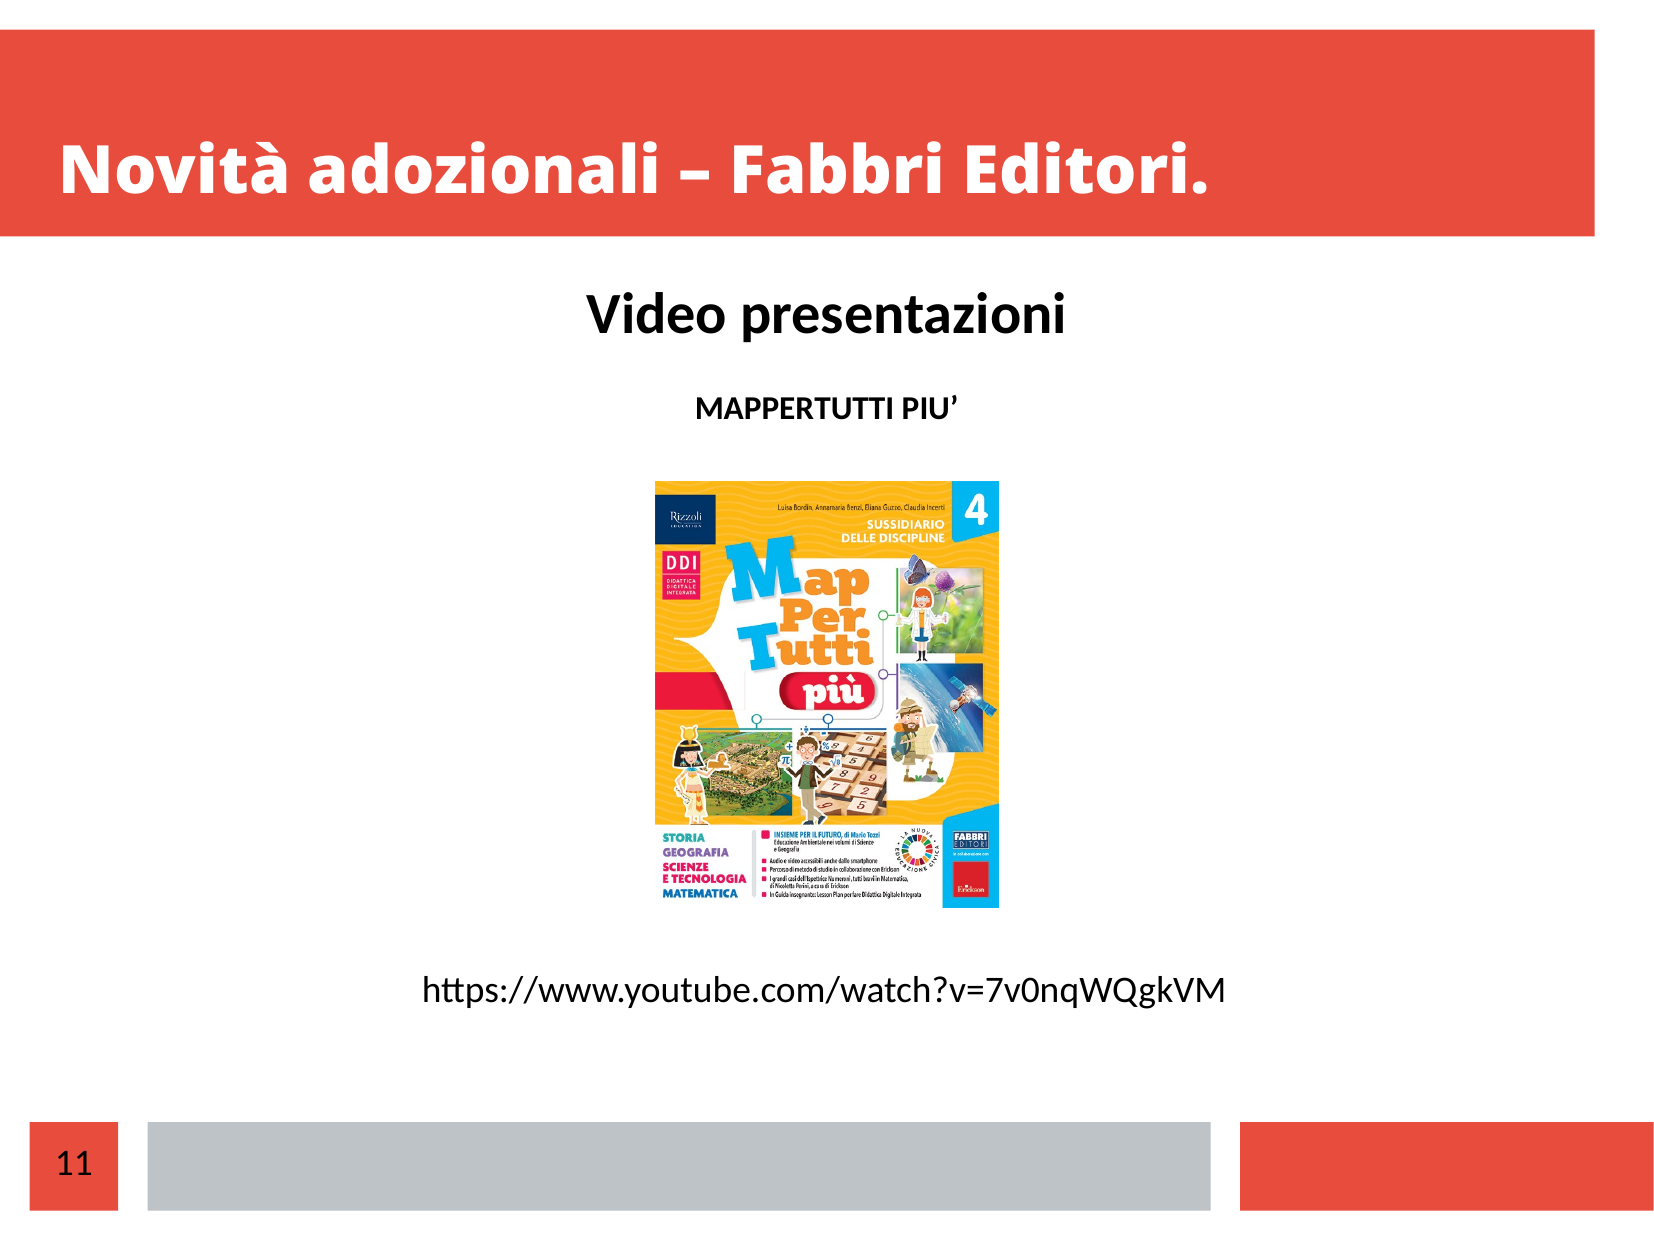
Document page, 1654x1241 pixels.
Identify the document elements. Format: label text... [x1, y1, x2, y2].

text_box https://www.youtube.com/watch?v=7v0nqWQgkVM [406, 957, 1247, 1019]
text_box MAPPERTUTTI PIU’ [603, 378, 1051, 434]
title Novità adozionali – Fabbri Editori. [59, 59, 1595, 207]
picture [953, 831, 988, 849]
picture [655, 481, 999, 908]
picture [965, 494, 987, 525]
text_box <numero> [29, 1122, 119, 1211]
text_box Video presentazioni [118, 282, 1536, 586]
picture [953, 861, 989, 897]
